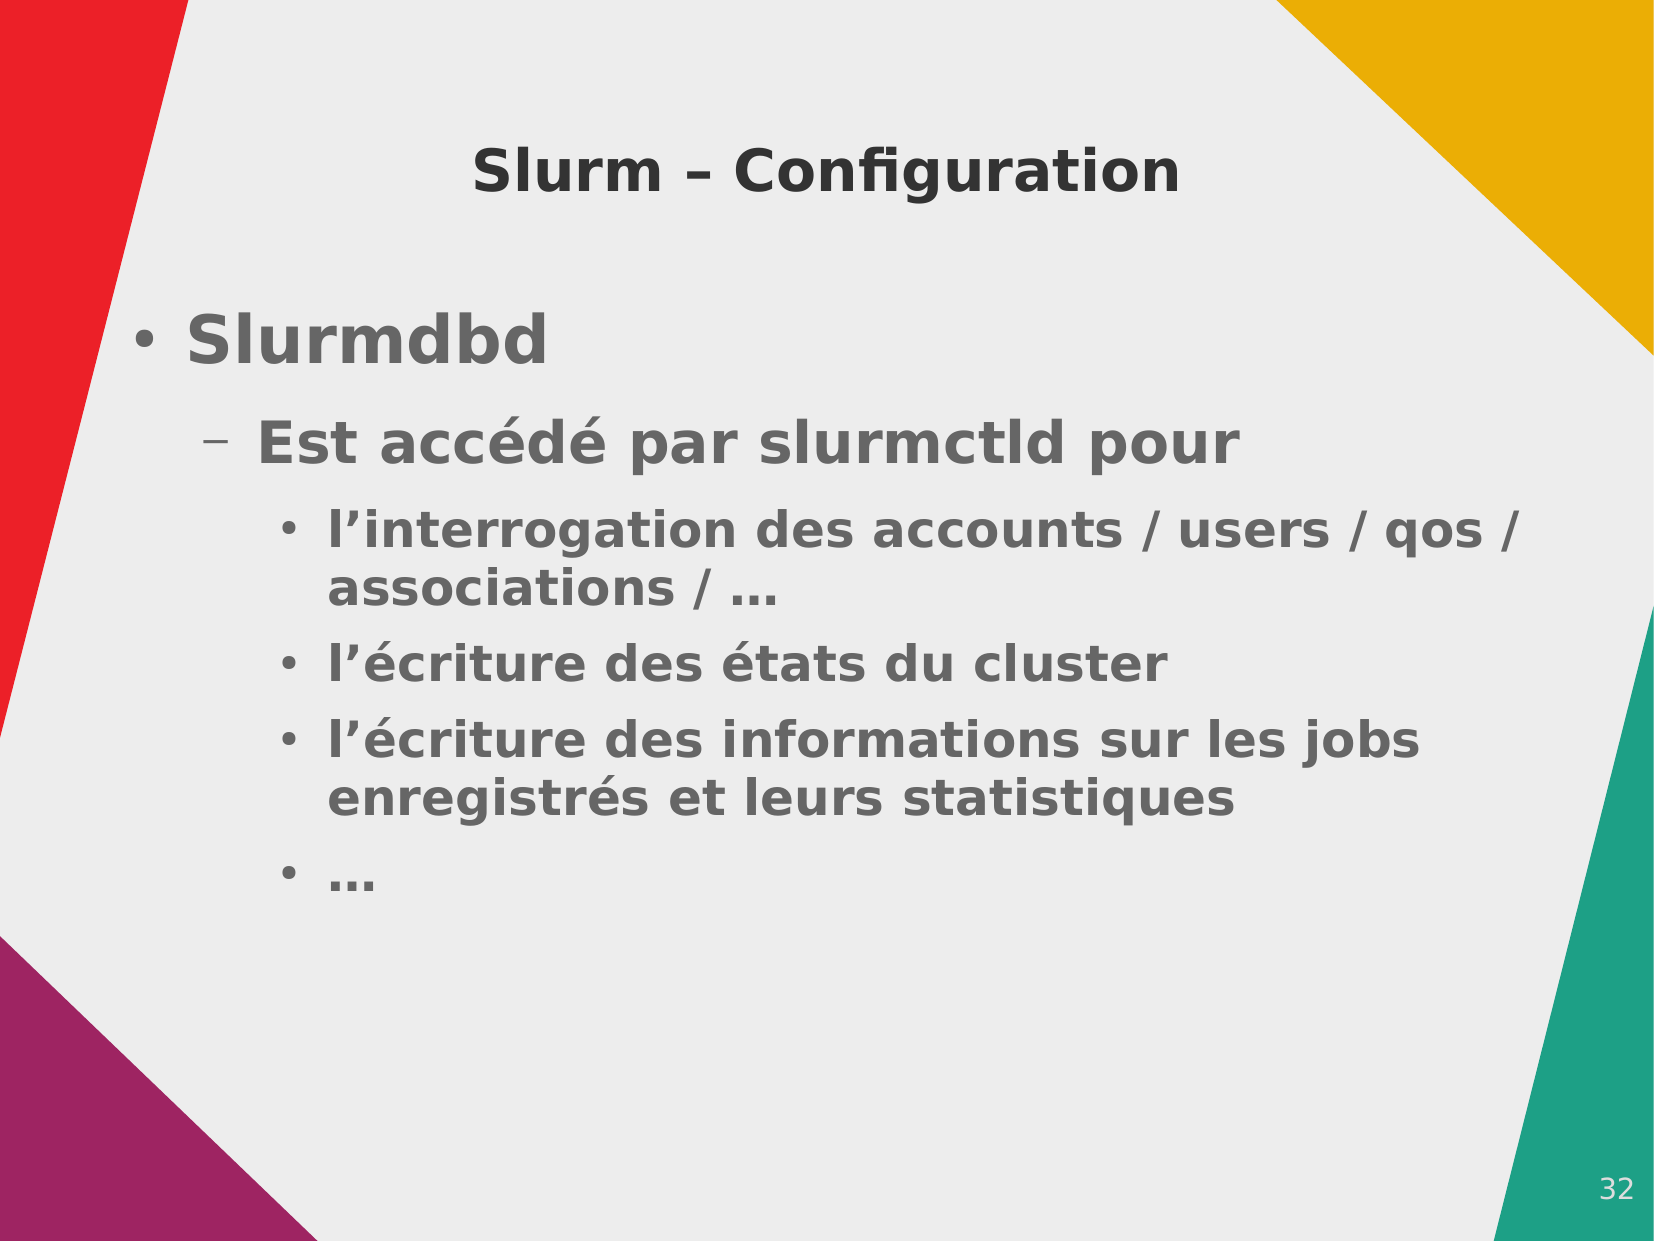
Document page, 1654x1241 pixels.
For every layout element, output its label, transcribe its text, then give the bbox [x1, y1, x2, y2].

title Slurm – Configuration [114, 73, 1539, 271]
list Slurmdbd Est accédé par slurmctld pour l’interrogation des accounts / users / qos / associations / … l’écriture des états du cluster l’écriture des informations sur les jobs enregistrés et leurs statistiques … [114, 302, 1539, 1217]
